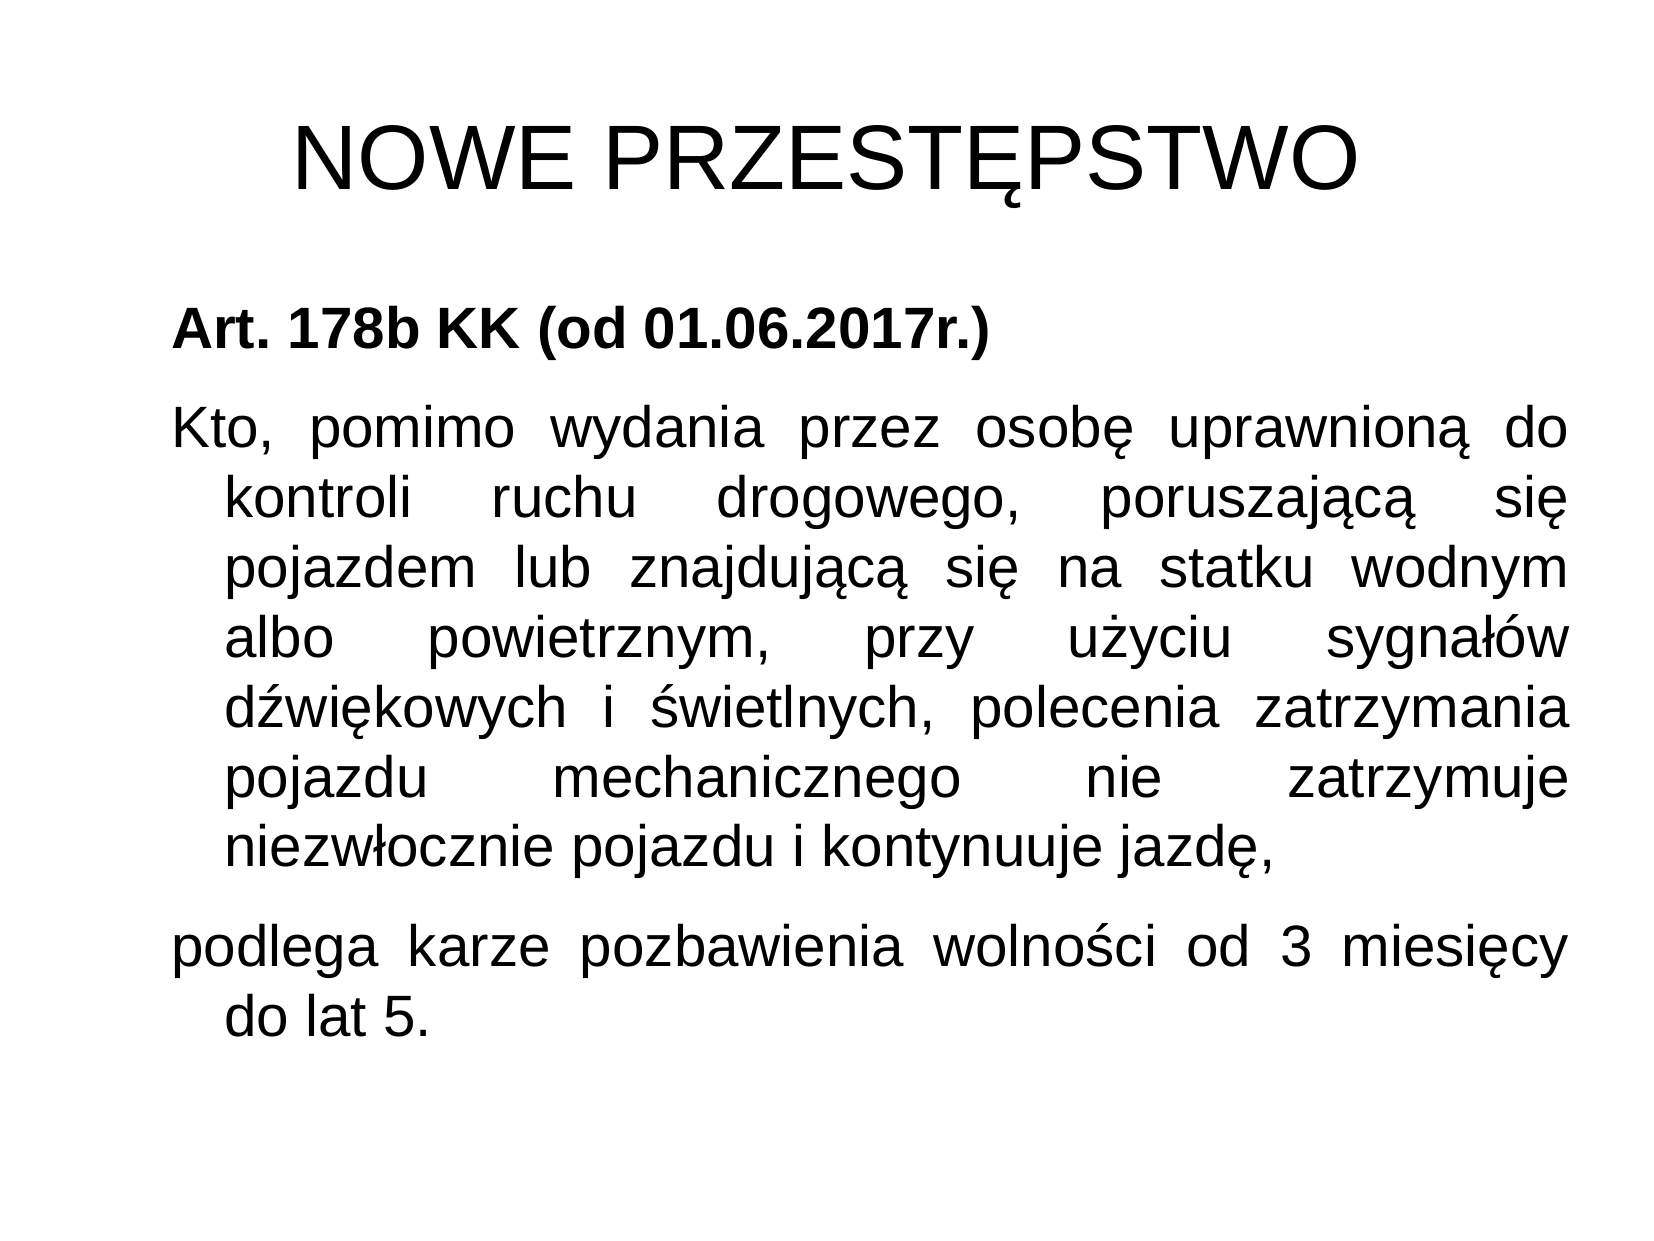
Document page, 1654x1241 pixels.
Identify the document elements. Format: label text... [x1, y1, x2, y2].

list Art. 178b KK (od 01.06.2017r.) Kto, pomimo wydania przez osobę uprawnioną do kontroli ruchu drogowego, poruszającą się pojazdem lub znajdującą się na statku wodnym albo powietrznym, przy użyciu sygnałów dźwiękowych i świetlnych, polecenia zatrzymania pojazdu mechanicznego nie zatrzymuje niezwłocznie pojazdu i kontynuuje jazdę, podlega karze pozbawienia wolności od 3 miesięcy do lat 5. [82, 290, 1571, 1109]
title NOWE PRZESTĘPSTWO [82, 49, 1571, 257]
